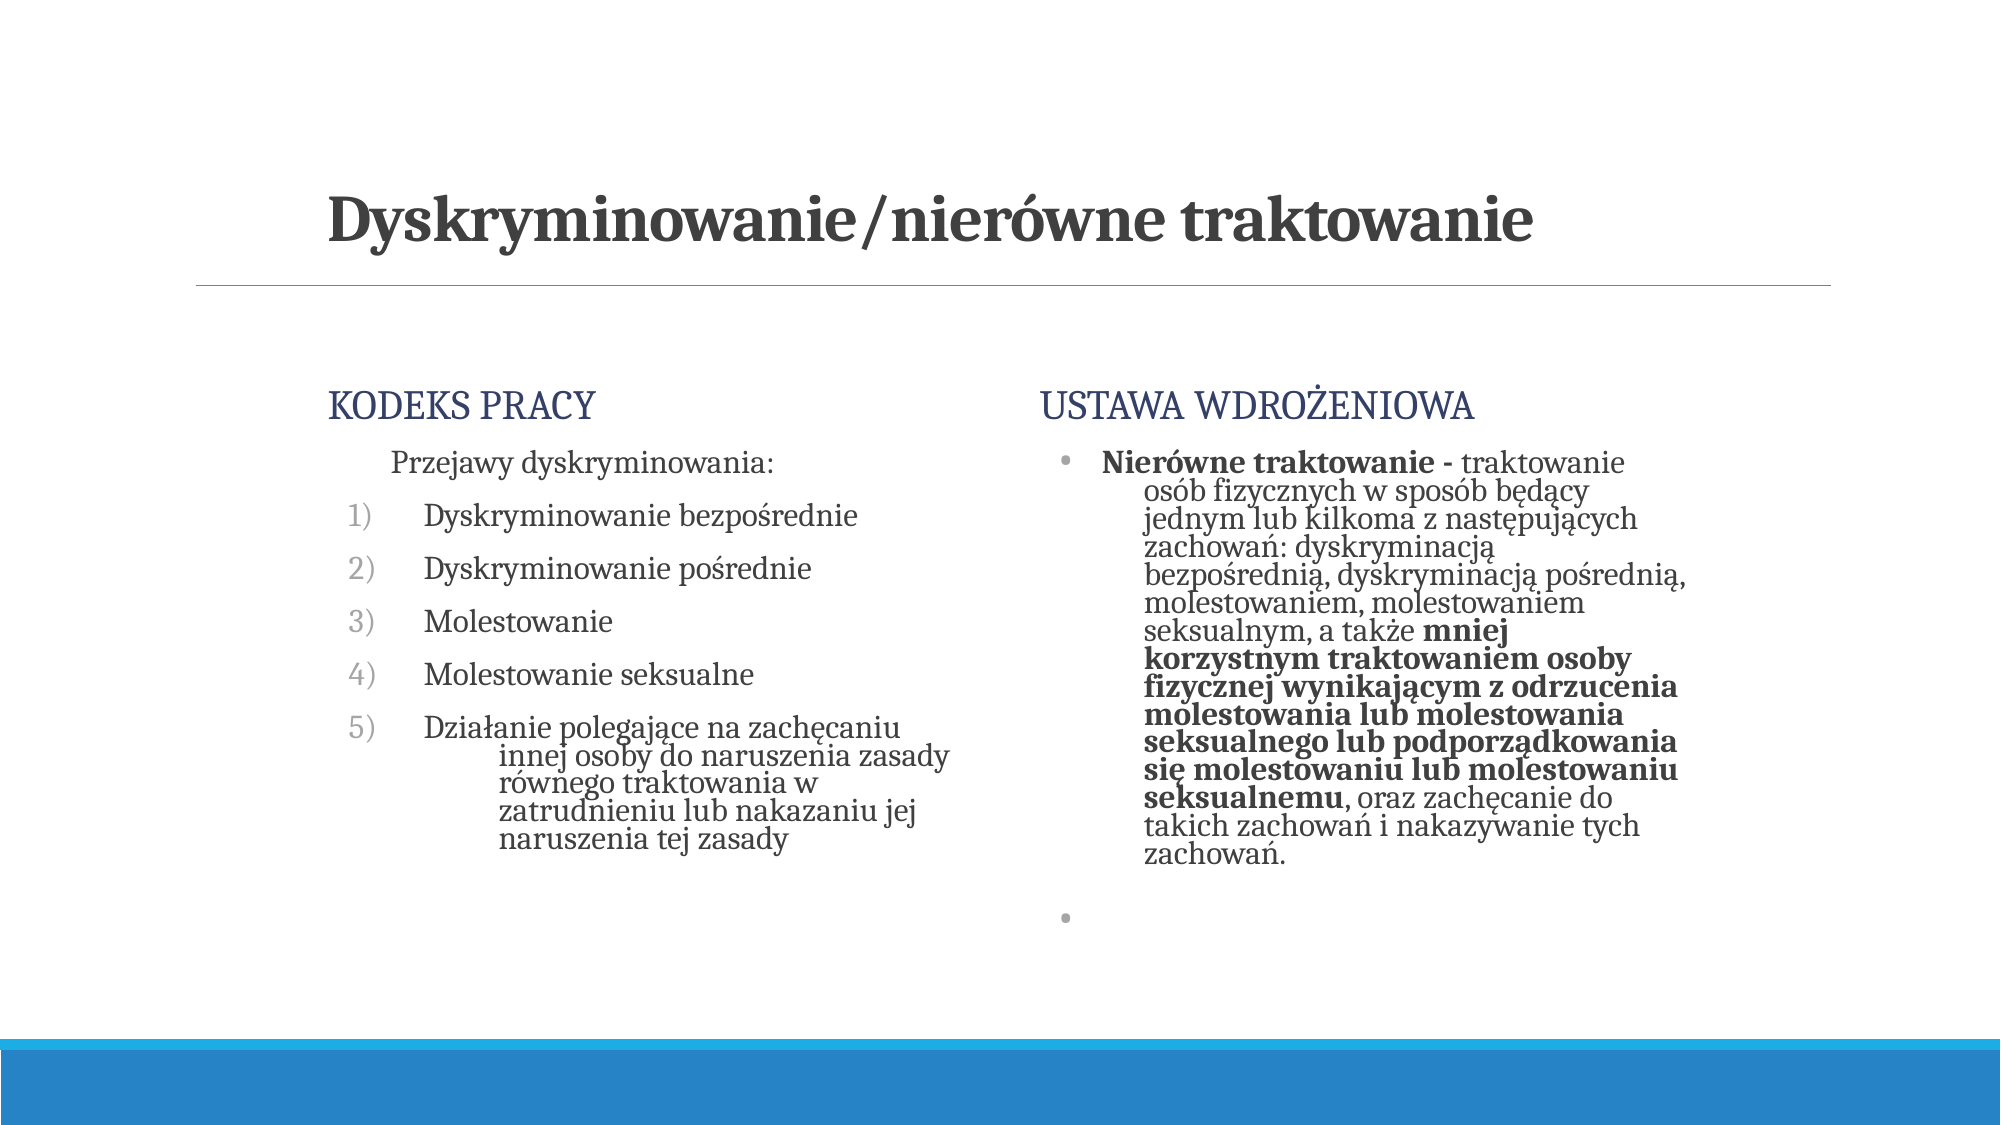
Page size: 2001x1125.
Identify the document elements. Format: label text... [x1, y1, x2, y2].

list Ustawa wdrożeniowa [1024, 368, 1688, 444]
list Przejawy dyskryminowania: Dyskryminowanie bezpośrednie Dyskryminowanie pośrednie Molestowanie Molestowanie seksualne Działanie polegające na zachęcaniu innej osoby do naruszenia zasady równego traktowania w zatrudnieniu lub nakazaniu jej naruszenia tej zasady [312, 444, 976, 1082]
list Nierówne traktowanie - traktowanie osób fizycznych w sposób będący jednym lub kilkoma z następujących zachowań: dyskryminacją bezpośrednią, dyskryminacją pośrednią, molestowaniem, molestowaniem seksualnym, a także mniej korzystnym traktowaniem osoby fizycznej wynikającym z odrzucenia molestowania lub molestowania seksualnego lub podporządkowania się molestowaniu lub molestowaniu seksualnemu, oraz zachęcanie do takich zachowań i nakazywanie tych zachowań. [1023, 444, 1687, 1082]
title Dyskryminowanie/nierówne traktowanie [312, 89, 1688, 263]
list Kodeks pracy [312, 368, 976, 444]
